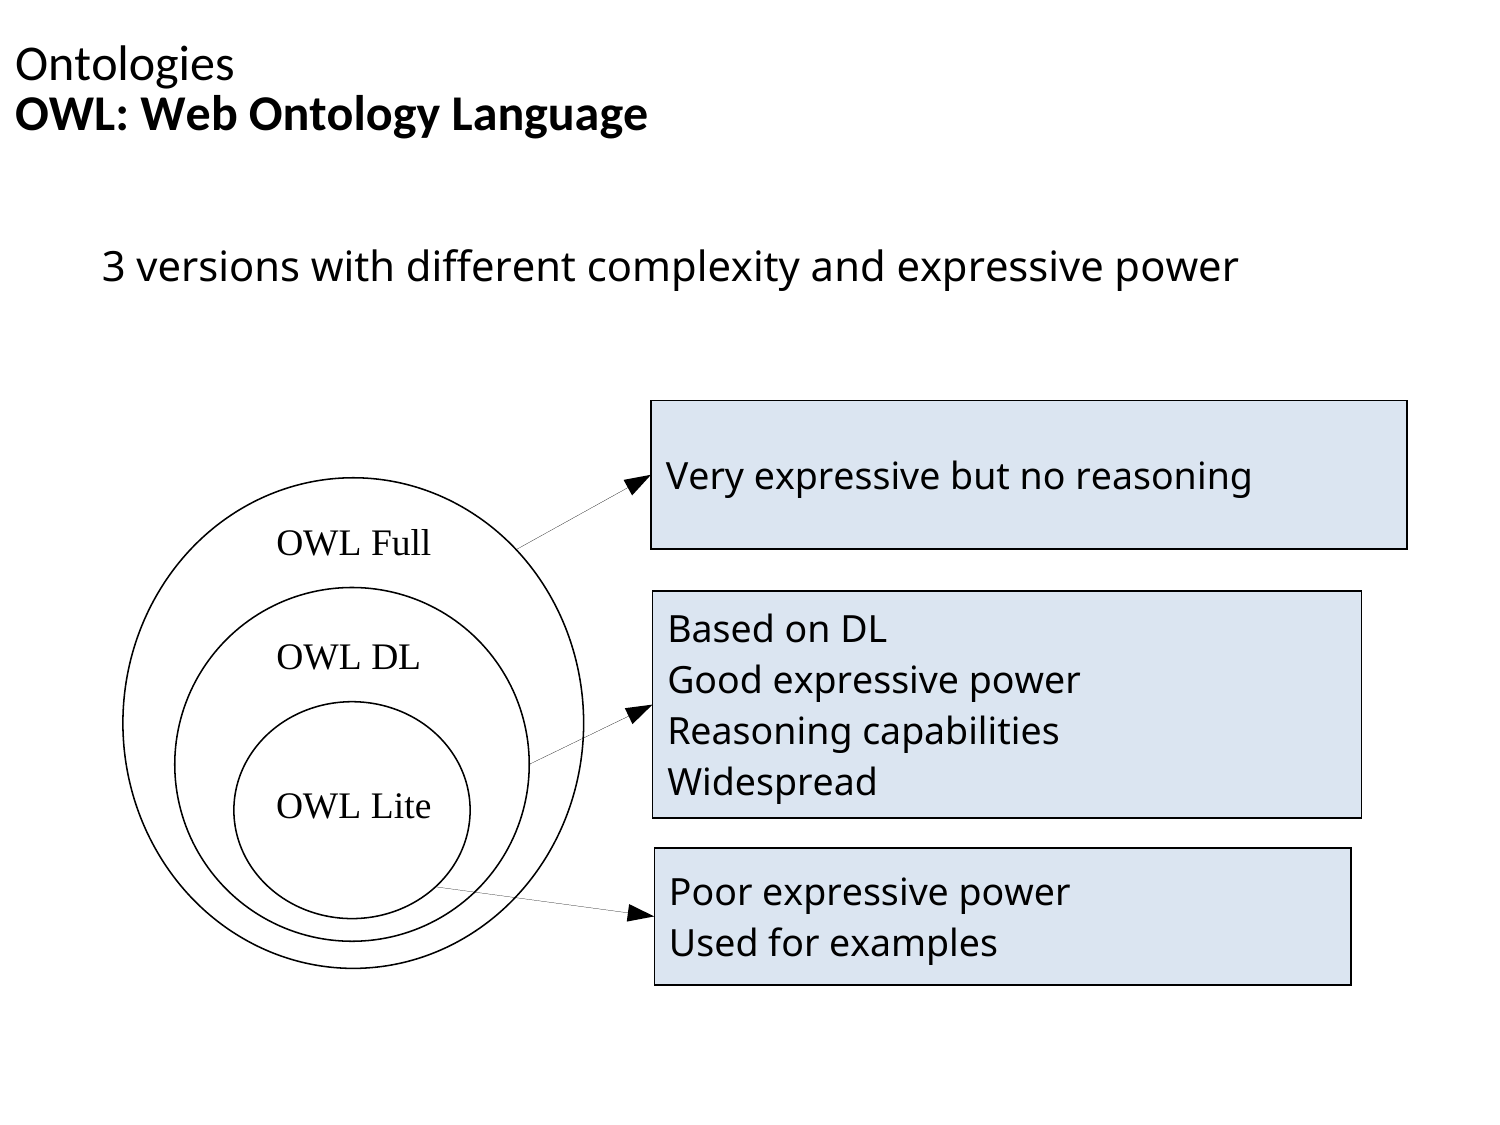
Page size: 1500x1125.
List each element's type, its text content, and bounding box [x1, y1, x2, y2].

text_box Based on DL Good expressive power Reasoning capabilities Widespread [652, 591, 1362, 818]
text_box [122, 477, 584, 969]
text_box OWL Full [261, 514, 447, 572]
title Ontologies OWL: Web Ontology Language [0, 0, 1401, 151]
text_box Very expressive but no reasoning [651, 400, 1407, 549]
text_box OWL Lite [261, 777, 447, 835]
text_box 3 versions with different complexity and expressive power [84, 229, 1433, 983]
text_box OWL DL [261, 628, 437, 686]
text_box Poor expressive power Used for examples [654, 847, 1352, 985]
